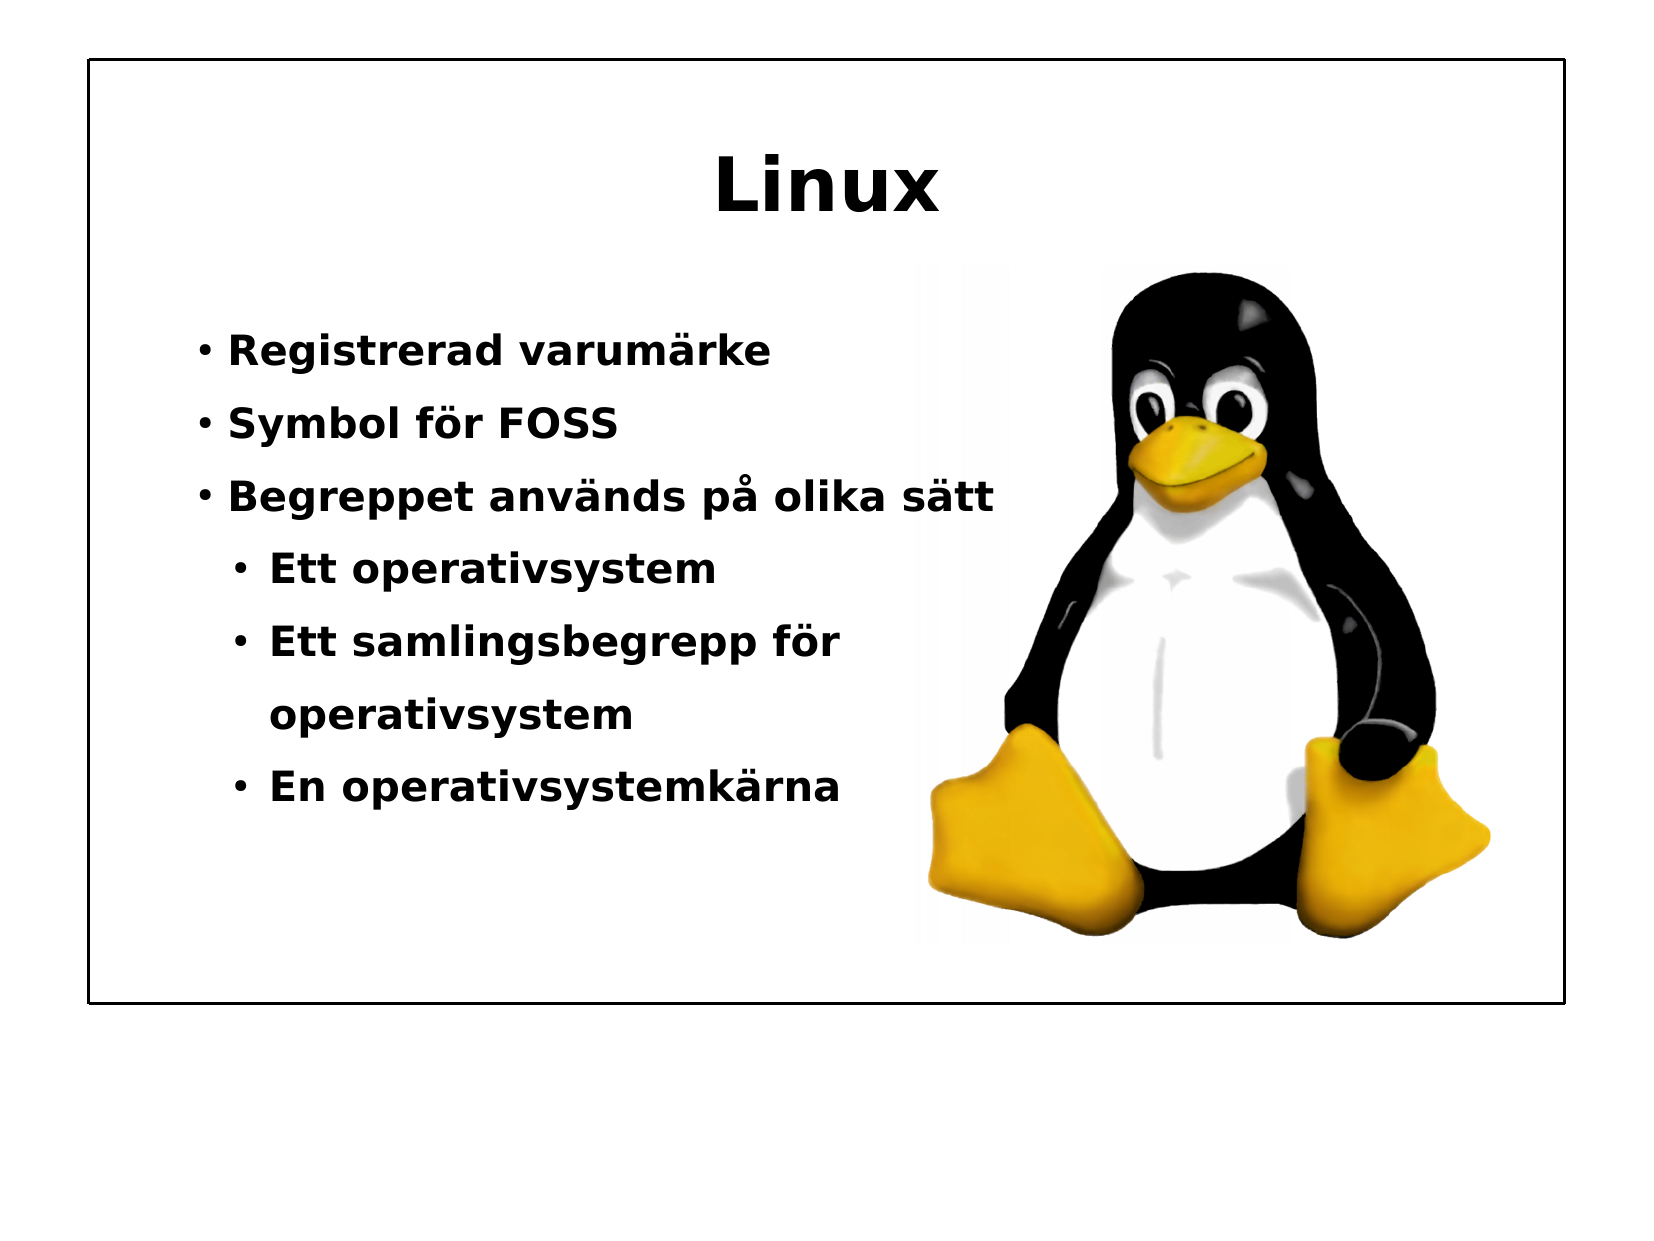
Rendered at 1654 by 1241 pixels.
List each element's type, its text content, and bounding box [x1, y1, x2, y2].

text_box Linux [697, 134, 957, 237]
picture [915, 265, 1499, 945]
text_box Registrerad varumärke Symbol för FOSS Begreppet används på olika sätt Ett operativsystem Ett samlingsbegrepp för operativsystem En operativsystemkärna [183, 295, 1010, 795]
text_box [88, 59, 1565, 1004]
